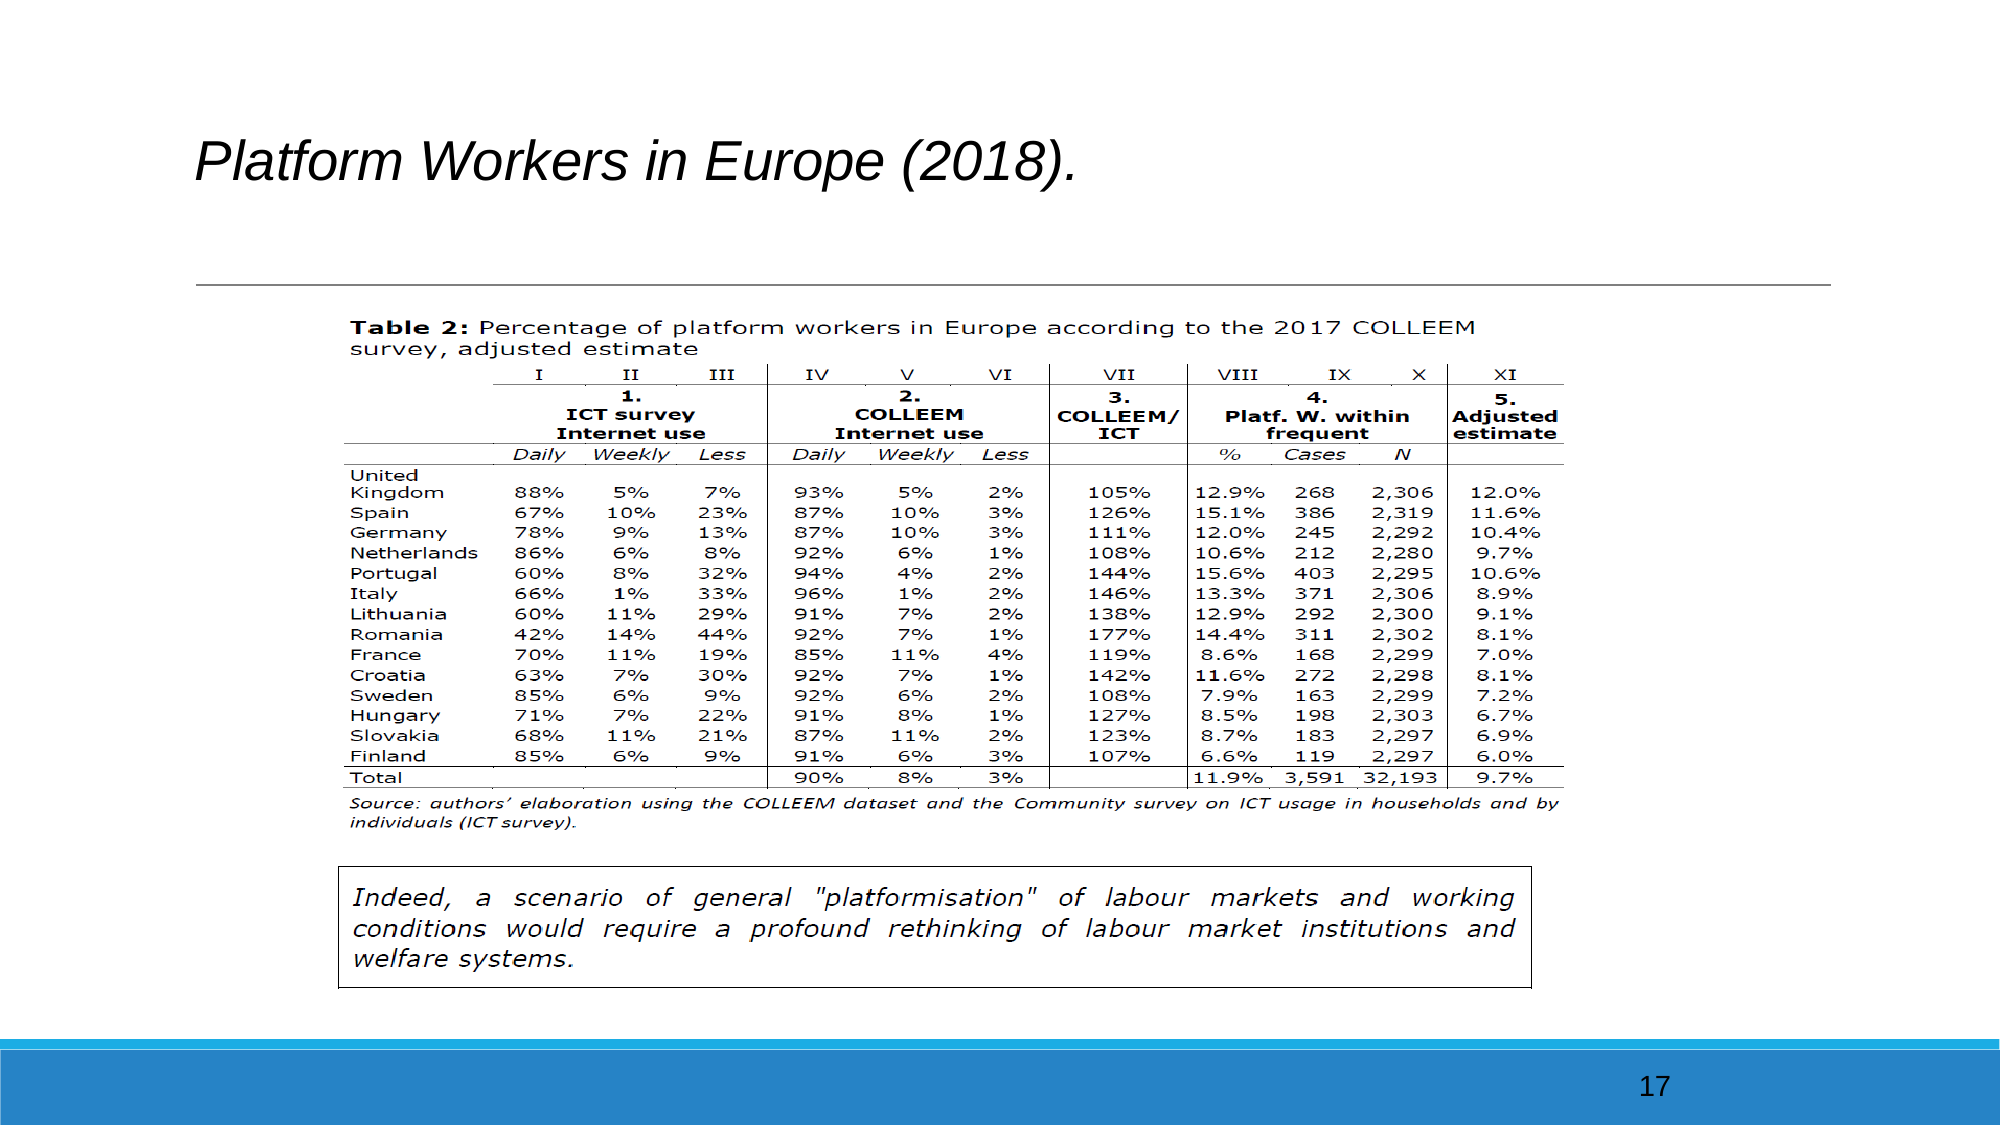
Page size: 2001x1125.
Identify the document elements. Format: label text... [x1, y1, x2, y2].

slide_number <número> [1624, 1059, 1840, 1120]
picture [305, 312, 1625, 1025]
title Platform Workers in Europe (2018). [180, 47, 1830, 269]
